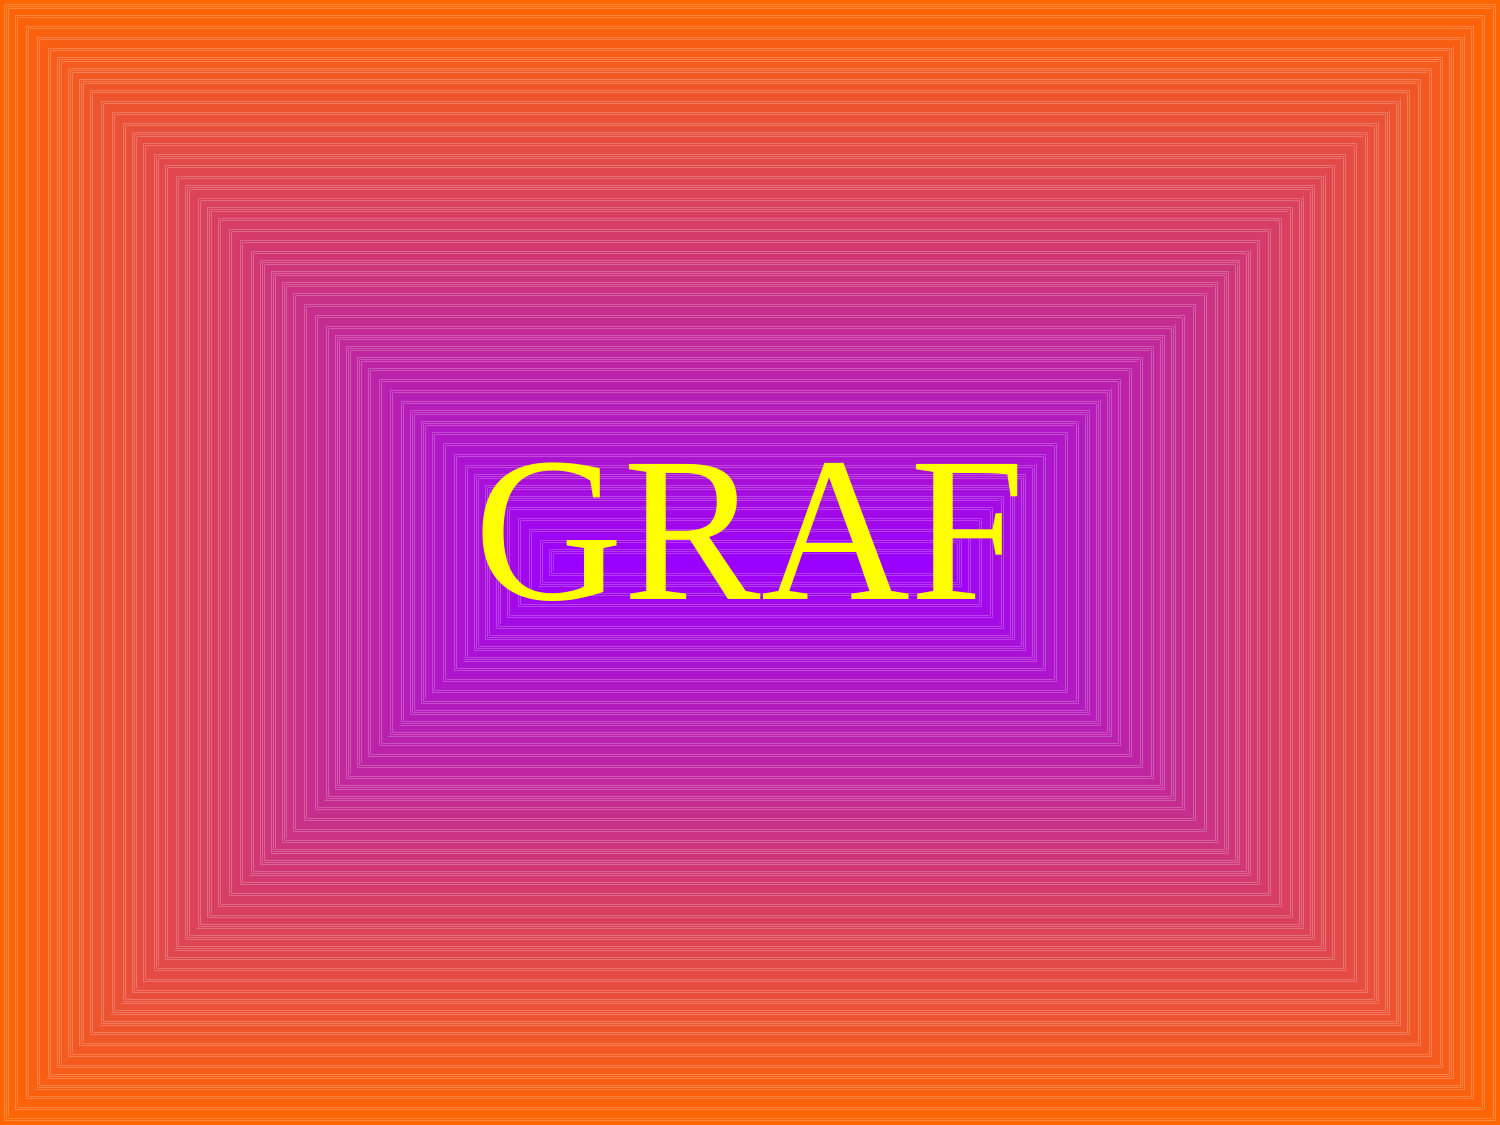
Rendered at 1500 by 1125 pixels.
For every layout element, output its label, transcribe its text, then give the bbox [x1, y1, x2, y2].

text_box GRAF [0, 385, 1500, 649]
